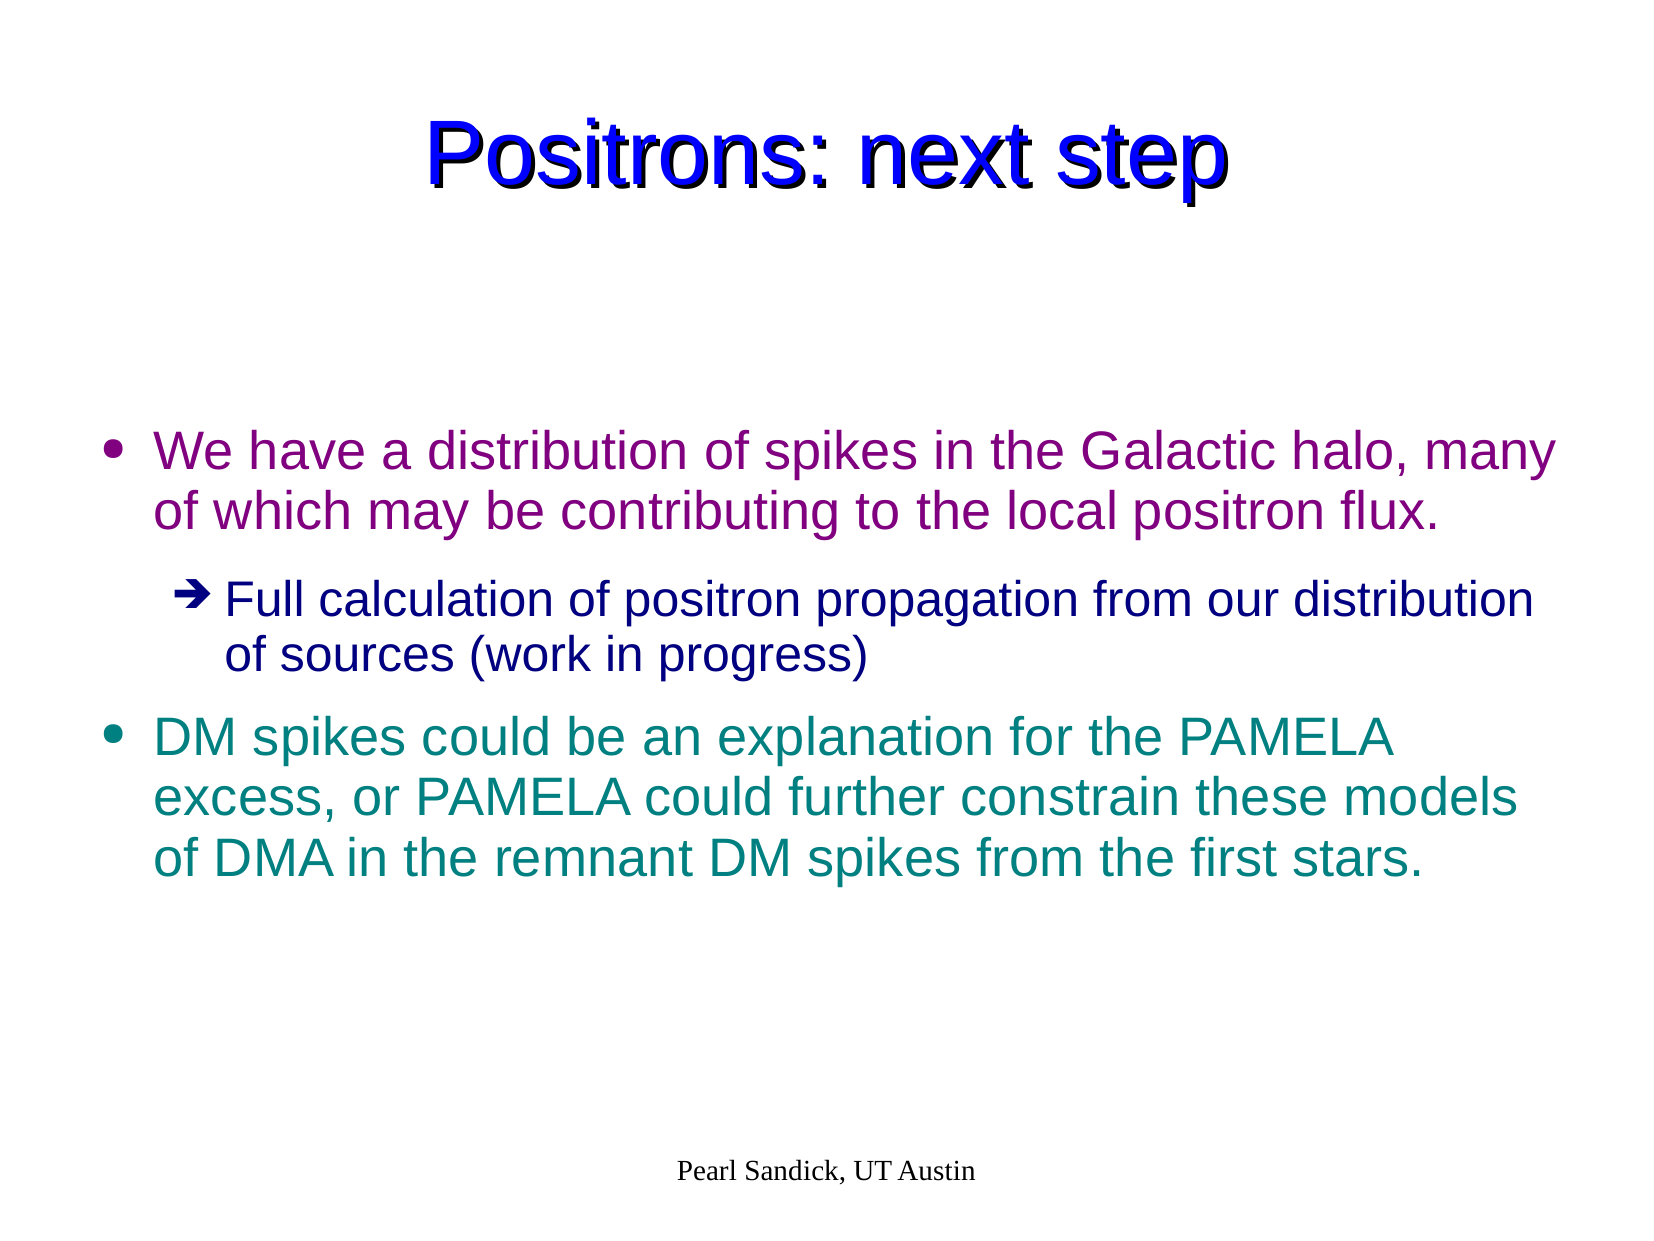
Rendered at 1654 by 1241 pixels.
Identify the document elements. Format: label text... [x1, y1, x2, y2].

list We have a distribution of spikes in the Galactic halo, many of which may be contributing to the local positron flux. Full calculation of positron propagation from our distribution of sources (work in progress) DM spikes could be an explanation for the PAMELA excess, or PAMELA could further constrain these models of DMA in the remnant DM spikes from the first stars. [82, 420, 1571, 1030]
title Positrons: next step [82, 56, 1571, 250]
